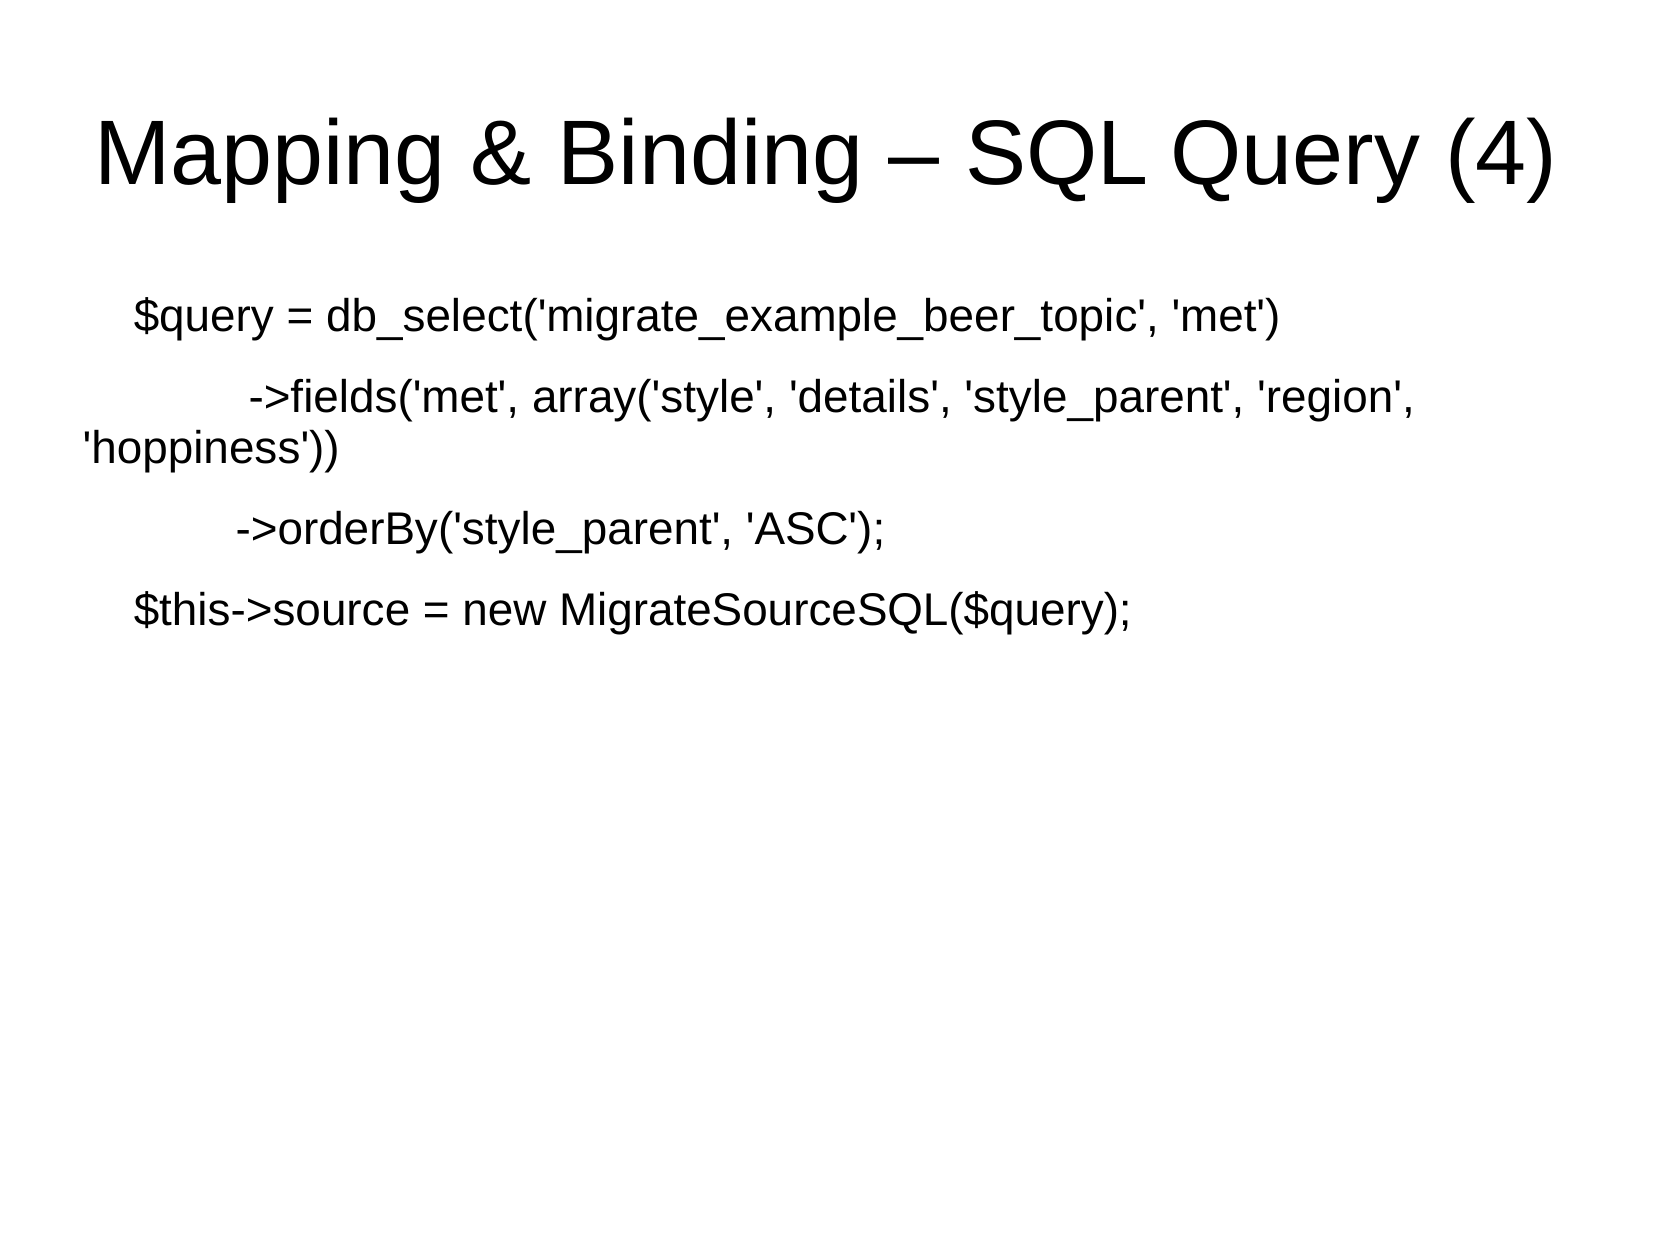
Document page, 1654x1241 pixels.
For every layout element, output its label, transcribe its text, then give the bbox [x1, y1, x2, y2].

title Mapping & Binding – SQL Query (4) [82, 49, 1571, 257]
list $query = db_select('migrate_example_beer_topic', 'met') ->fields('met', array('style', 'details', 'style_parent', 'region', 'hoppiness')) ->orderBy('style_parent', 'ASC'); $this->source = new MigrateSourceSQL($query); [82, 290, 1538, 1010]
